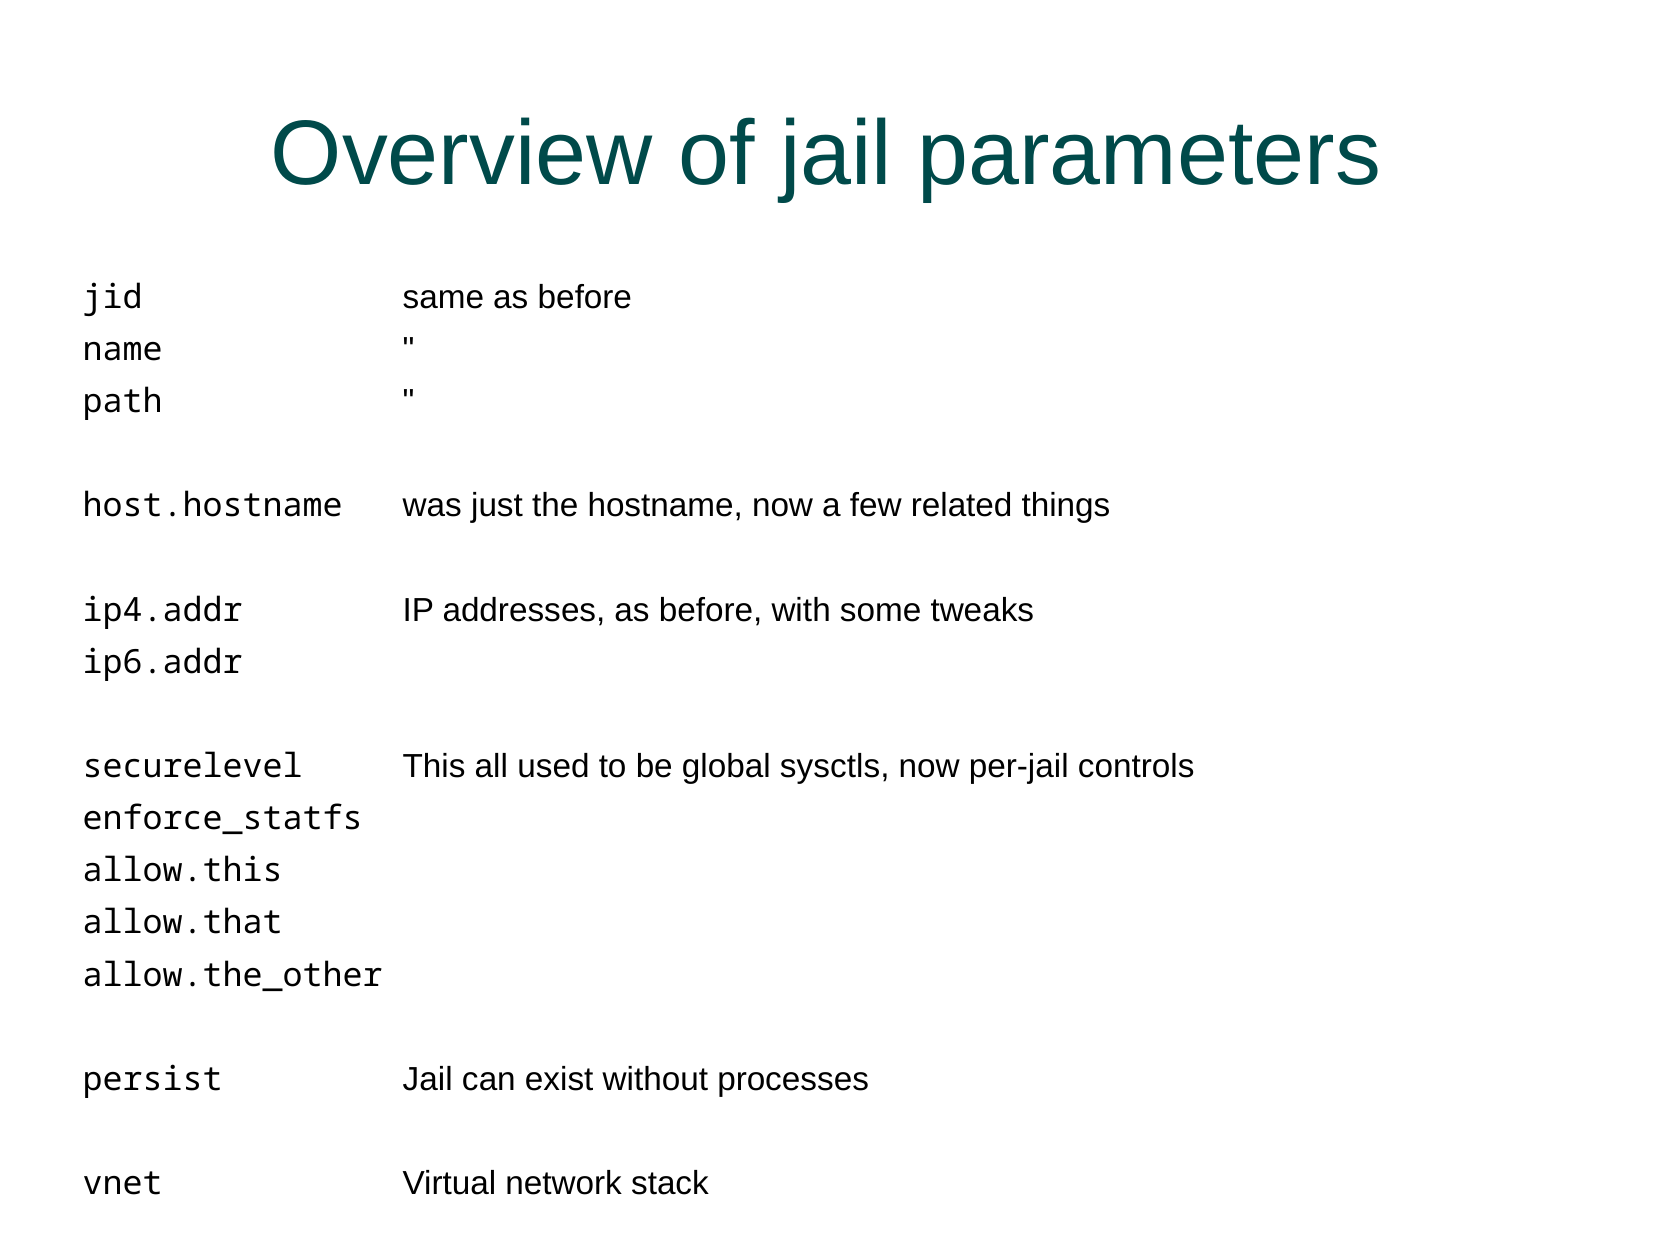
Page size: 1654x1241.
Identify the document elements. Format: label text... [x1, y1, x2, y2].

title Overview of jail parameters [82, 49, 1571, 257]
list jid same as before name " path " host.hostname was just the hostname, now a few related things ip4.addr IP addresses, as before, with some tweaks ip6.addr securelevel This all used to be global sysctls, now per-jail controls enforce_statfs allow.this allow.that allow.the_other persist Jail can exist without processes vnet Virtual network stack [82, 290, 1571, 1208]
